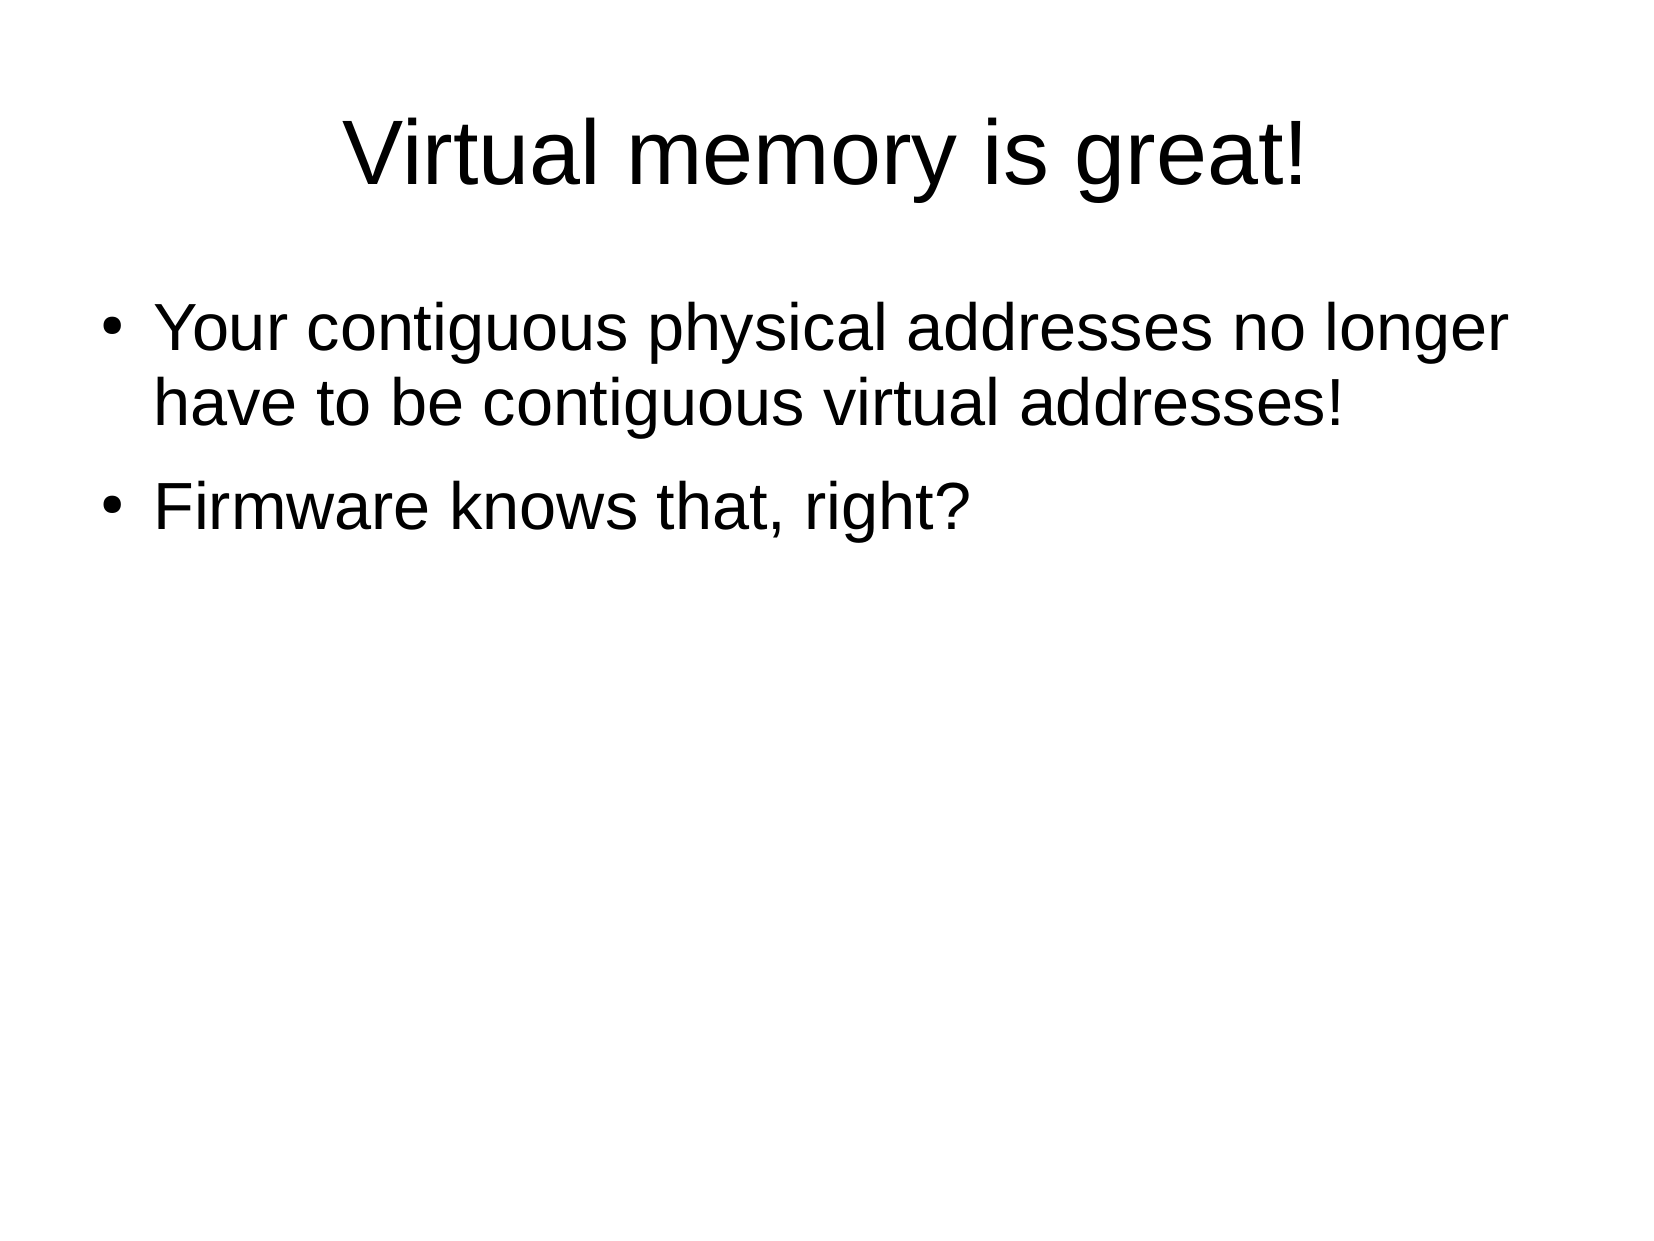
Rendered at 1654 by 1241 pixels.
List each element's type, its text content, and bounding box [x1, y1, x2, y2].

title Virtual memory is great! [82, 49, 1571, 257]
list Your contiguous physical addresses no longer have to be contiguous virtual addresses! Firmware knows that, right? [82, 290, 1571, 1109]
